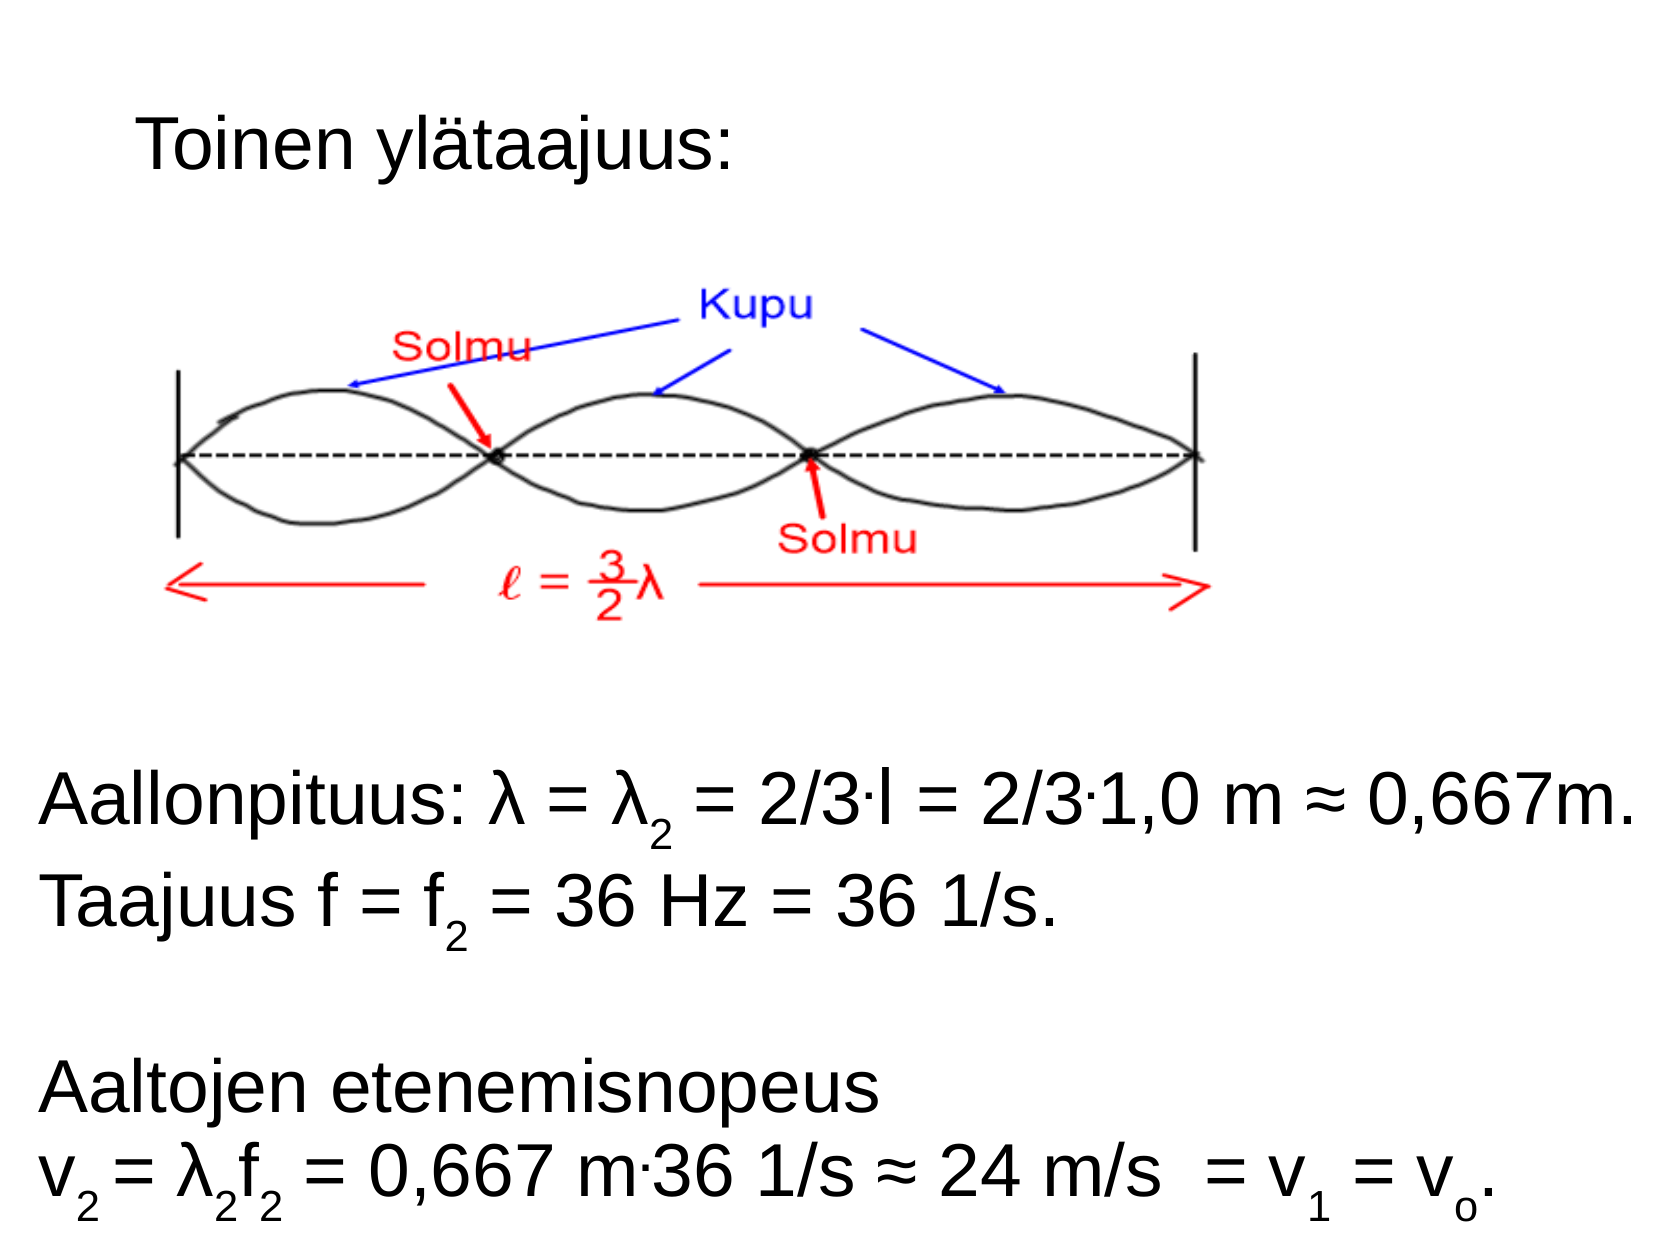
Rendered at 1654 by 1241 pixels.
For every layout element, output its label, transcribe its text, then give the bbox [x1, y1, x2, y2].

text_box Toinen ylätaajuus: [119, 94, 1654, 194]
text_box Aallonpituus: λ = λ2 = 2/3.l = 2/3.1,0 m ≈ 0,667m. Taajuus f = f2 = 36 Hz = 36 1/s. Aaltojen etenemisnopeus v2 = λ2f2 = 0,667 m.36 1/s ≈ 24 m/s = v1 = vo. [23, 748, 1654, 1241]
picture [129, 257, 1288, 662]
